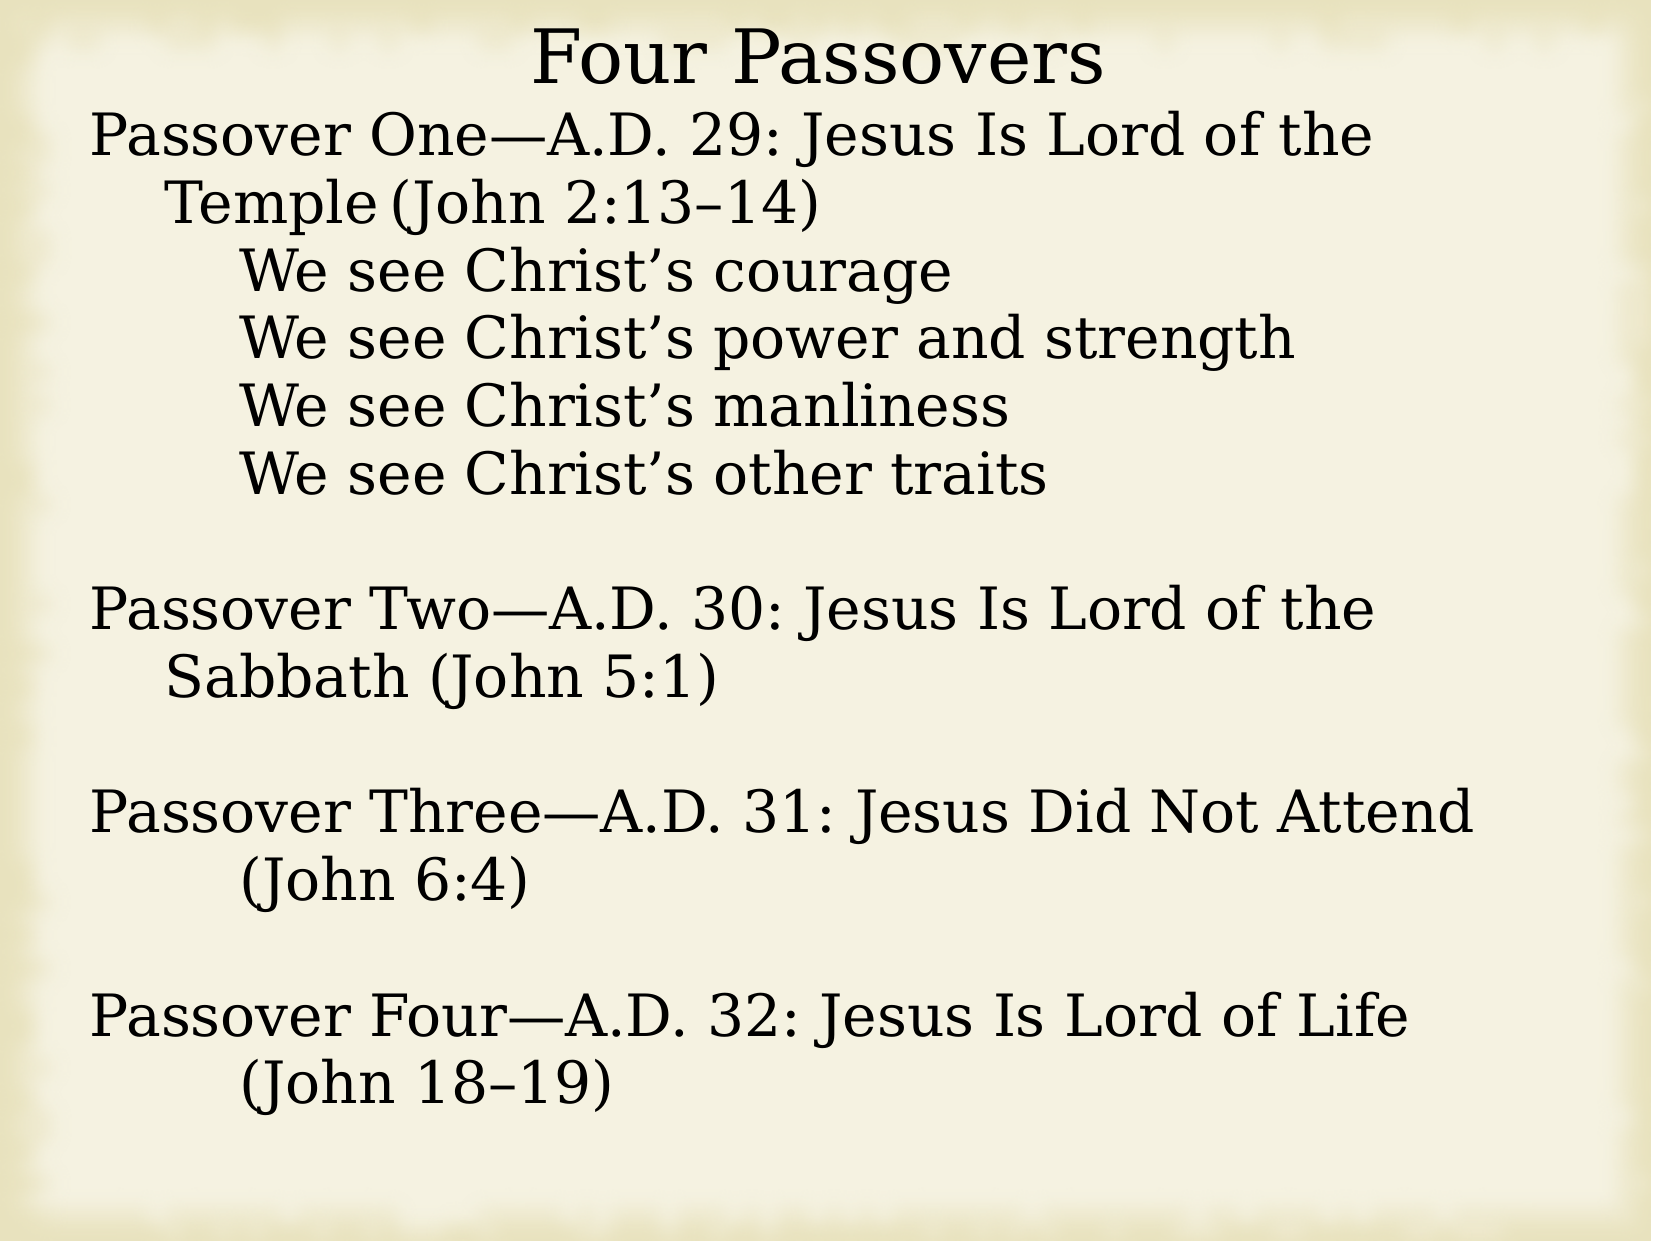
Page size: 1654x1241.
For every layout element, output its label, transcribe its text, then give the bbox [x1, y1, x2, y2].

text_box Four Passovers Passover One—A.D. 29: Jesus Is Lord of the Temple (John 2:13–14) We see Christ’s courage We see Christ’s power and strength We see Christ’s manliness We see Christ’s other traits Passover Two—A.D. 30: Jesus Is Lord of the Sabbath (John 5:1) Passover Three—A.D. 31: Jesus Did Not Attend (John 6:4) Passover Four—A.D. 32: Jesus Is Lord of Life (John 18–19) [75, 6, 1562, 1130]
picture [0, 0, 1651, 1241]
